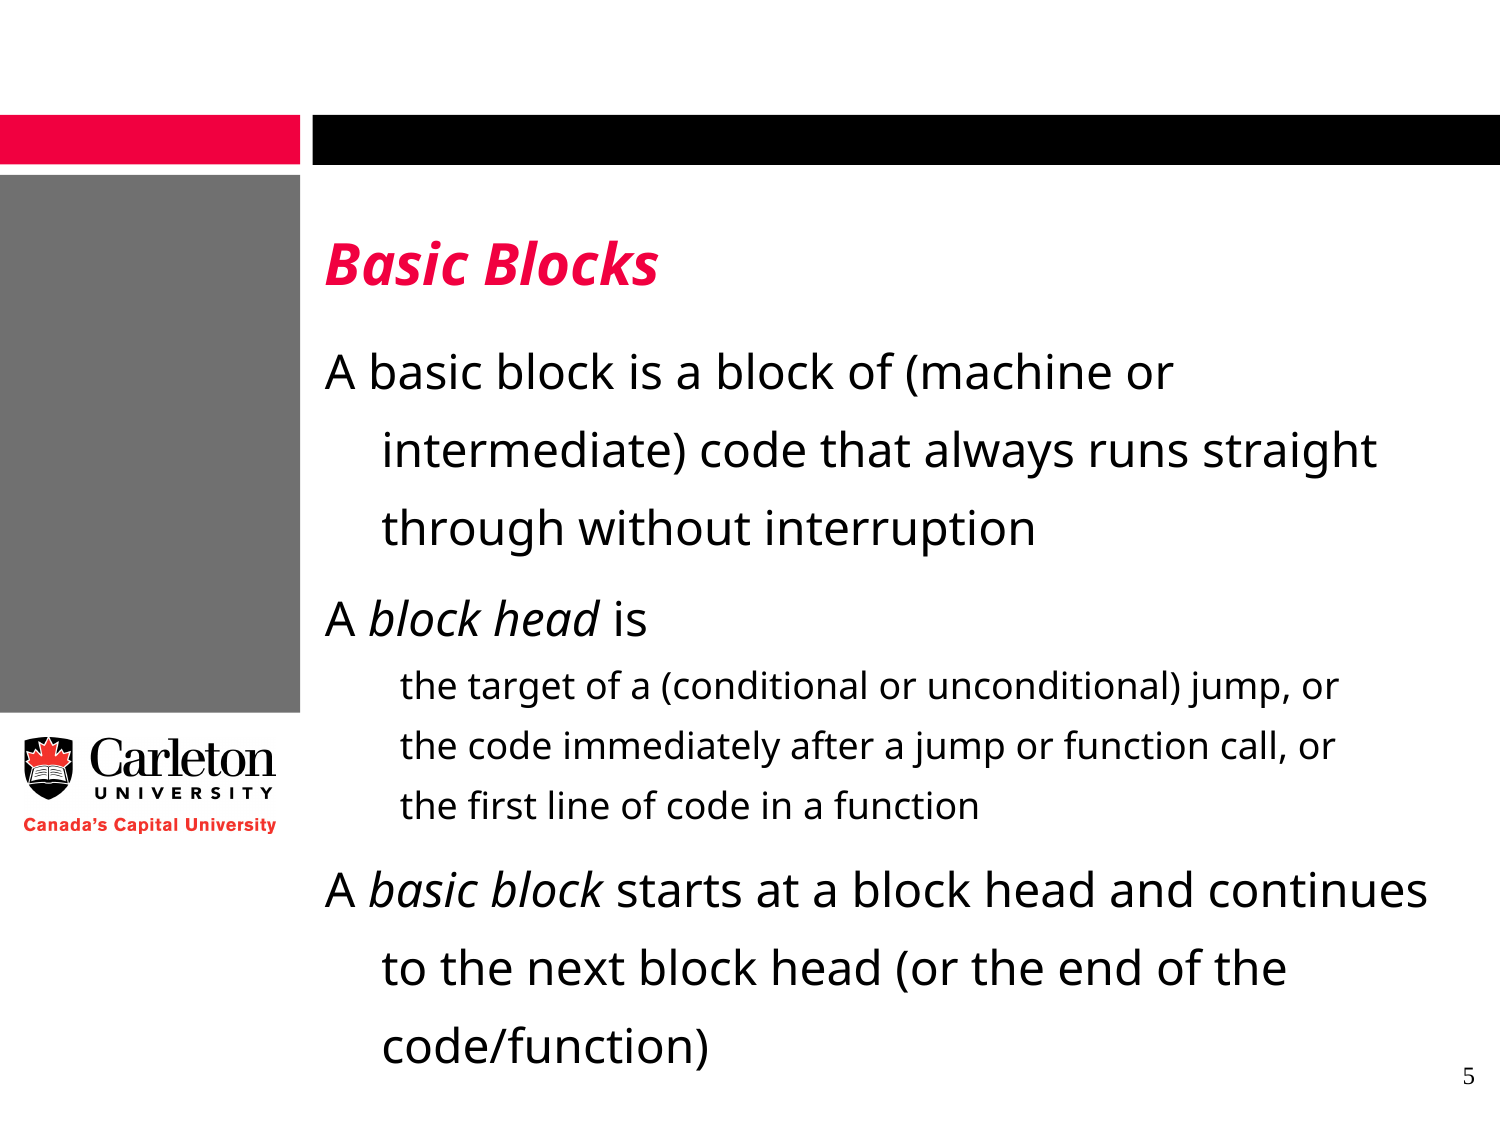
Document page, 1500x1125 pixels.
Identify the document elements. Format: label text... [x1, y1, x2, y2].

list A basic block is a block of (machine or intermediate) code that always runs straight through without interruption A block head is the target of a (conditional or unconditional) jump, or the code immediately after a jump or function call, or the first line of code in a function A basic block starts at a block head and continues to the next block head (or the end of the code/function) [324, 324, 1450, 1036]
title Basic Blocks [324, 194, 1450, 324]
picture [24, 737, 276, 834]
